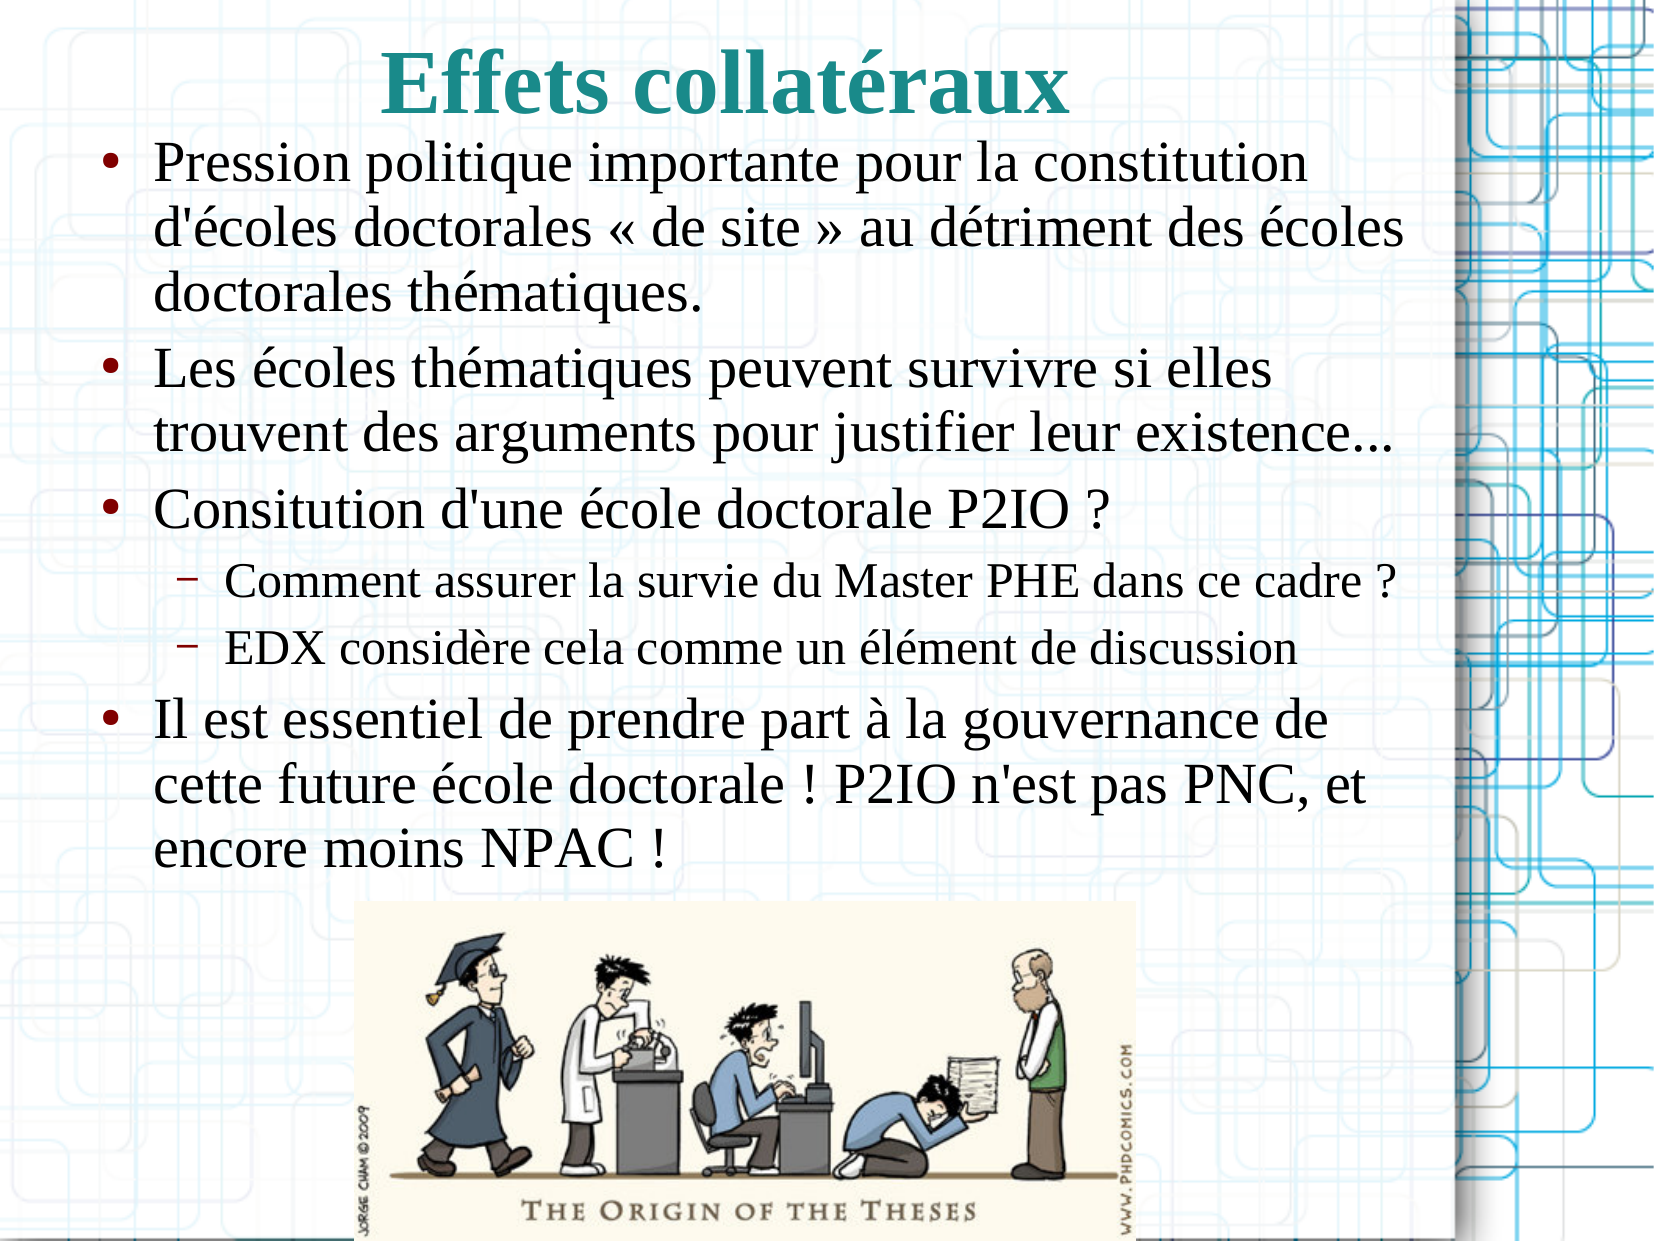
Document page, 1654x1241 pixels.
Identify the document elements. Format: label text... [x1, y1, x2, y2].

title Effets collatéraux [0, 29, 1453, 136]
list Pression politique importante pour la constitution d'écoles doctorales « de site » au détriment des écoles doctorales thématiques. Les écoles thématiques peuvent survivre si elles trouvent des arguments pour justifier leur existence... Consitution d'une école doctorale P2IO ? Comment assurer la survie du Master PHE dans ce cadre ? EDX considère cela comme un élément de discussion Il est essentiel de prendre part à la gouvernance de cette future école doctorale ! P2IO n'est pas PNC, et encore moins NPAC ! [82, 129, 1418, 881]
picture [0, 0, 1654, 1241]
